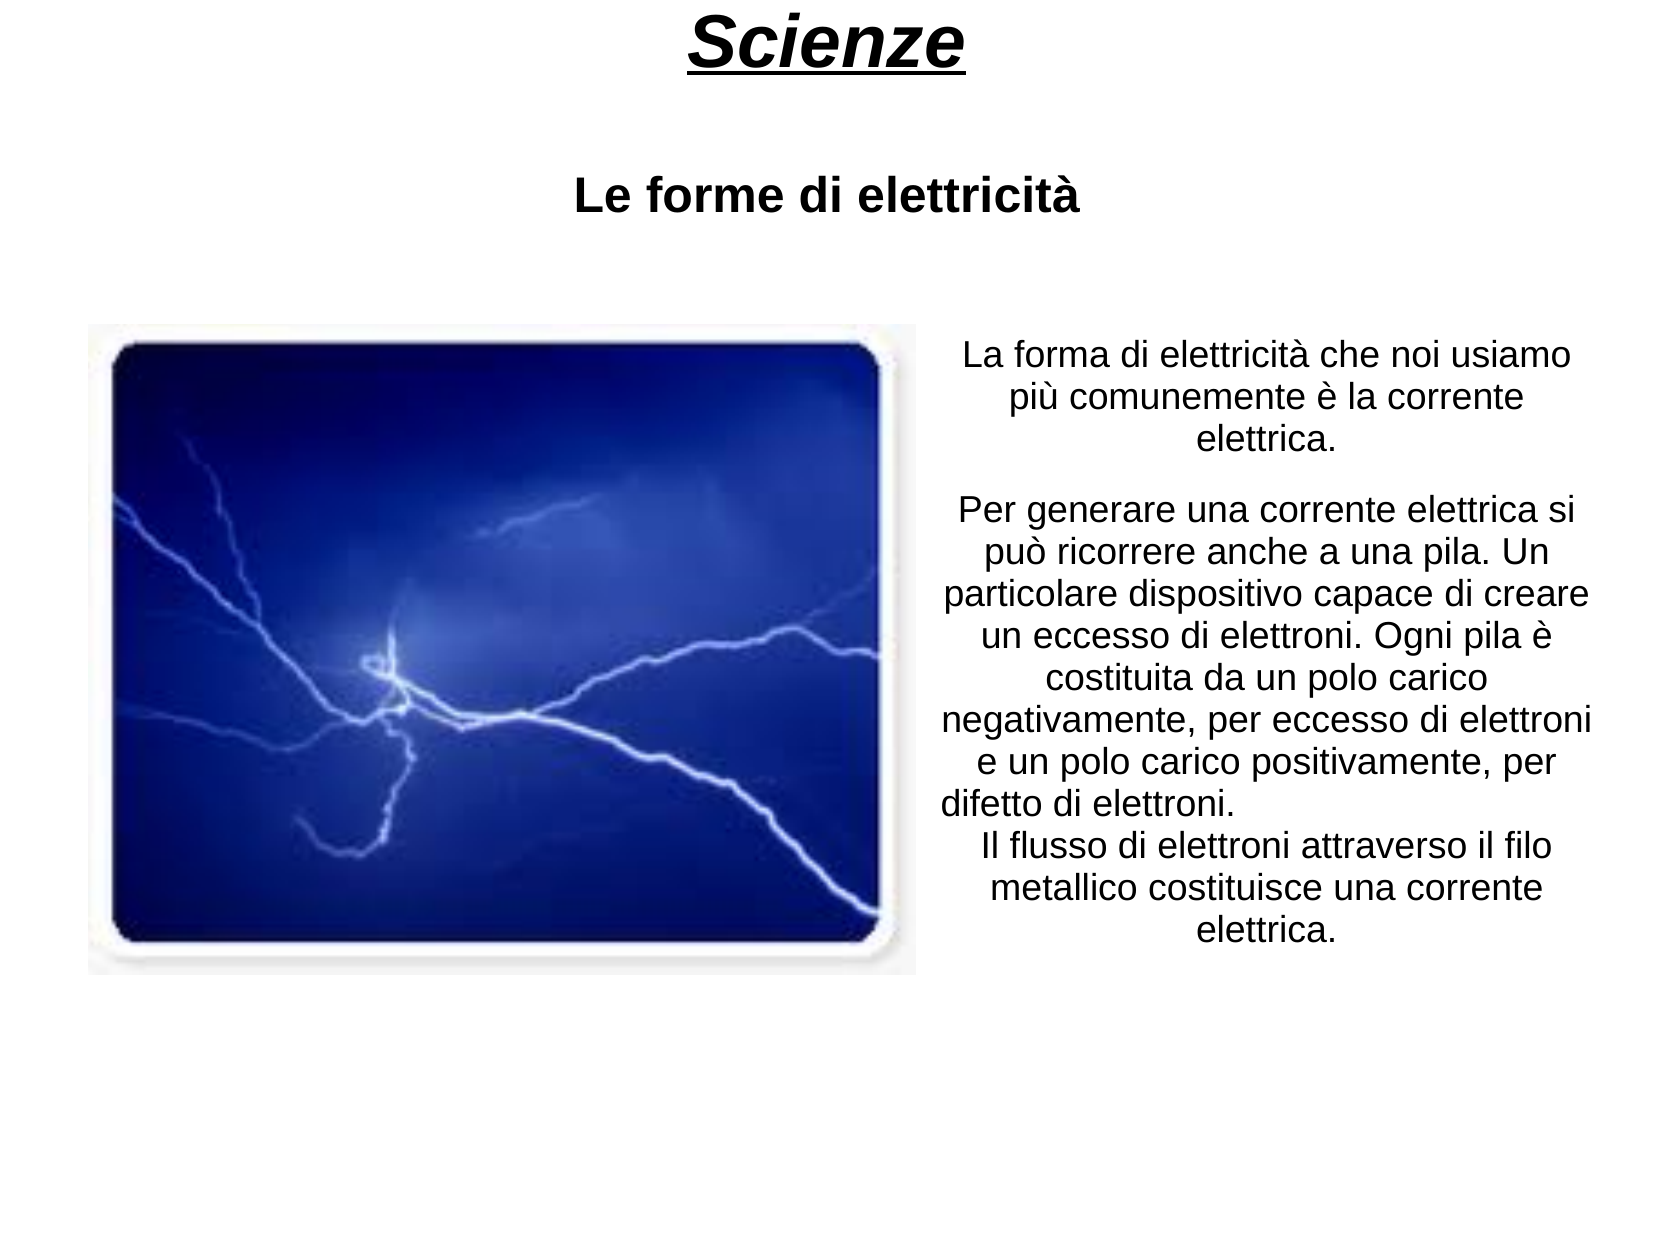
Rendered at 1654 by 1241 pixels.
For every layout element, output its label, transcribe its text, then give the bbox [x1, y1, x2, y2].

list La forma di elettricità che noi usiamo più comunemente è la corrente elettrica. Per generare una corrente elettrica si può ricorrere anche a una pila. Un particolare dispositivo capace di creare un eccesso di elettroni. Ogni pila è costituita da un polo carico negativamente, per eccesso di elettroni e un polo carico positivamente, per difetto di elettroni. Il flusso di elettroni attraverso il filo metallico costituisce una corrente elettrica. [868, 333, 1595, 1152]
picture [88, 324, 916, 975]
title Scienze Le forme di elettricità [82, 0, 1571, 308]
